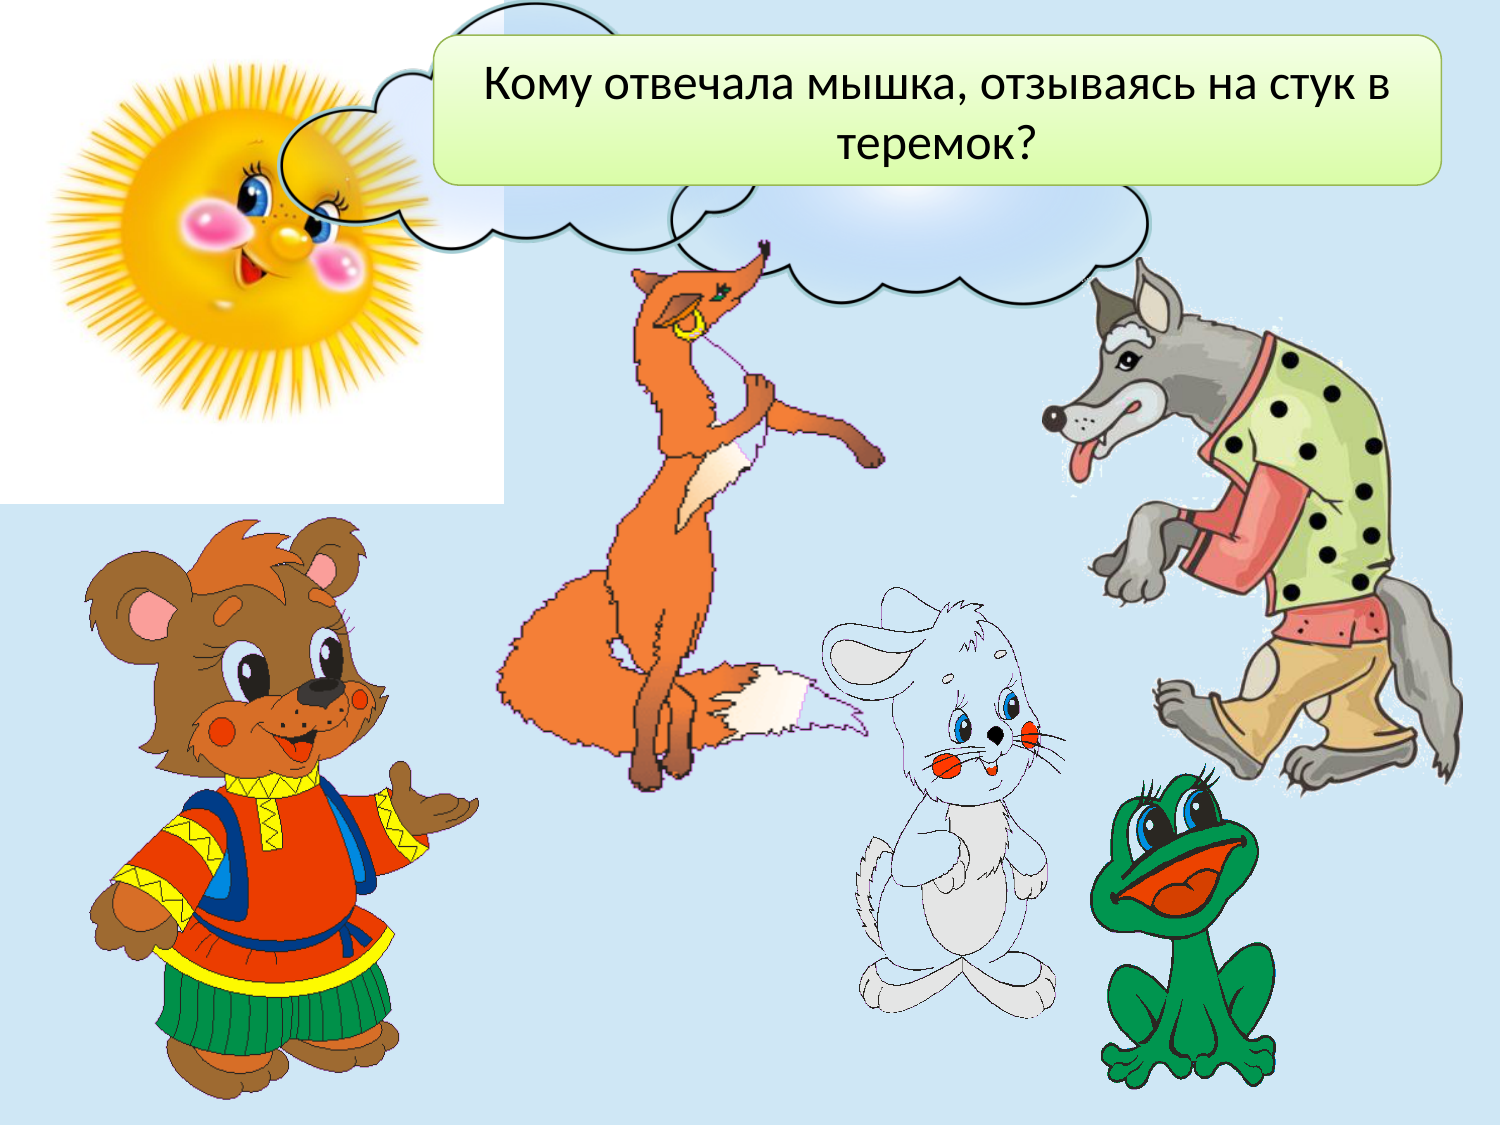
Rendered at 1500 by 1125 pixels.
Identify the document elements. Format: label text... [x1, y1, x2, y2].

picture [82, 515, 481, 1101]
text_box Кому отвечала мышка, отзываясь на стук в теремок? [433, 35, 1442, 186]
picture [0, 0, 1463, 1090]
